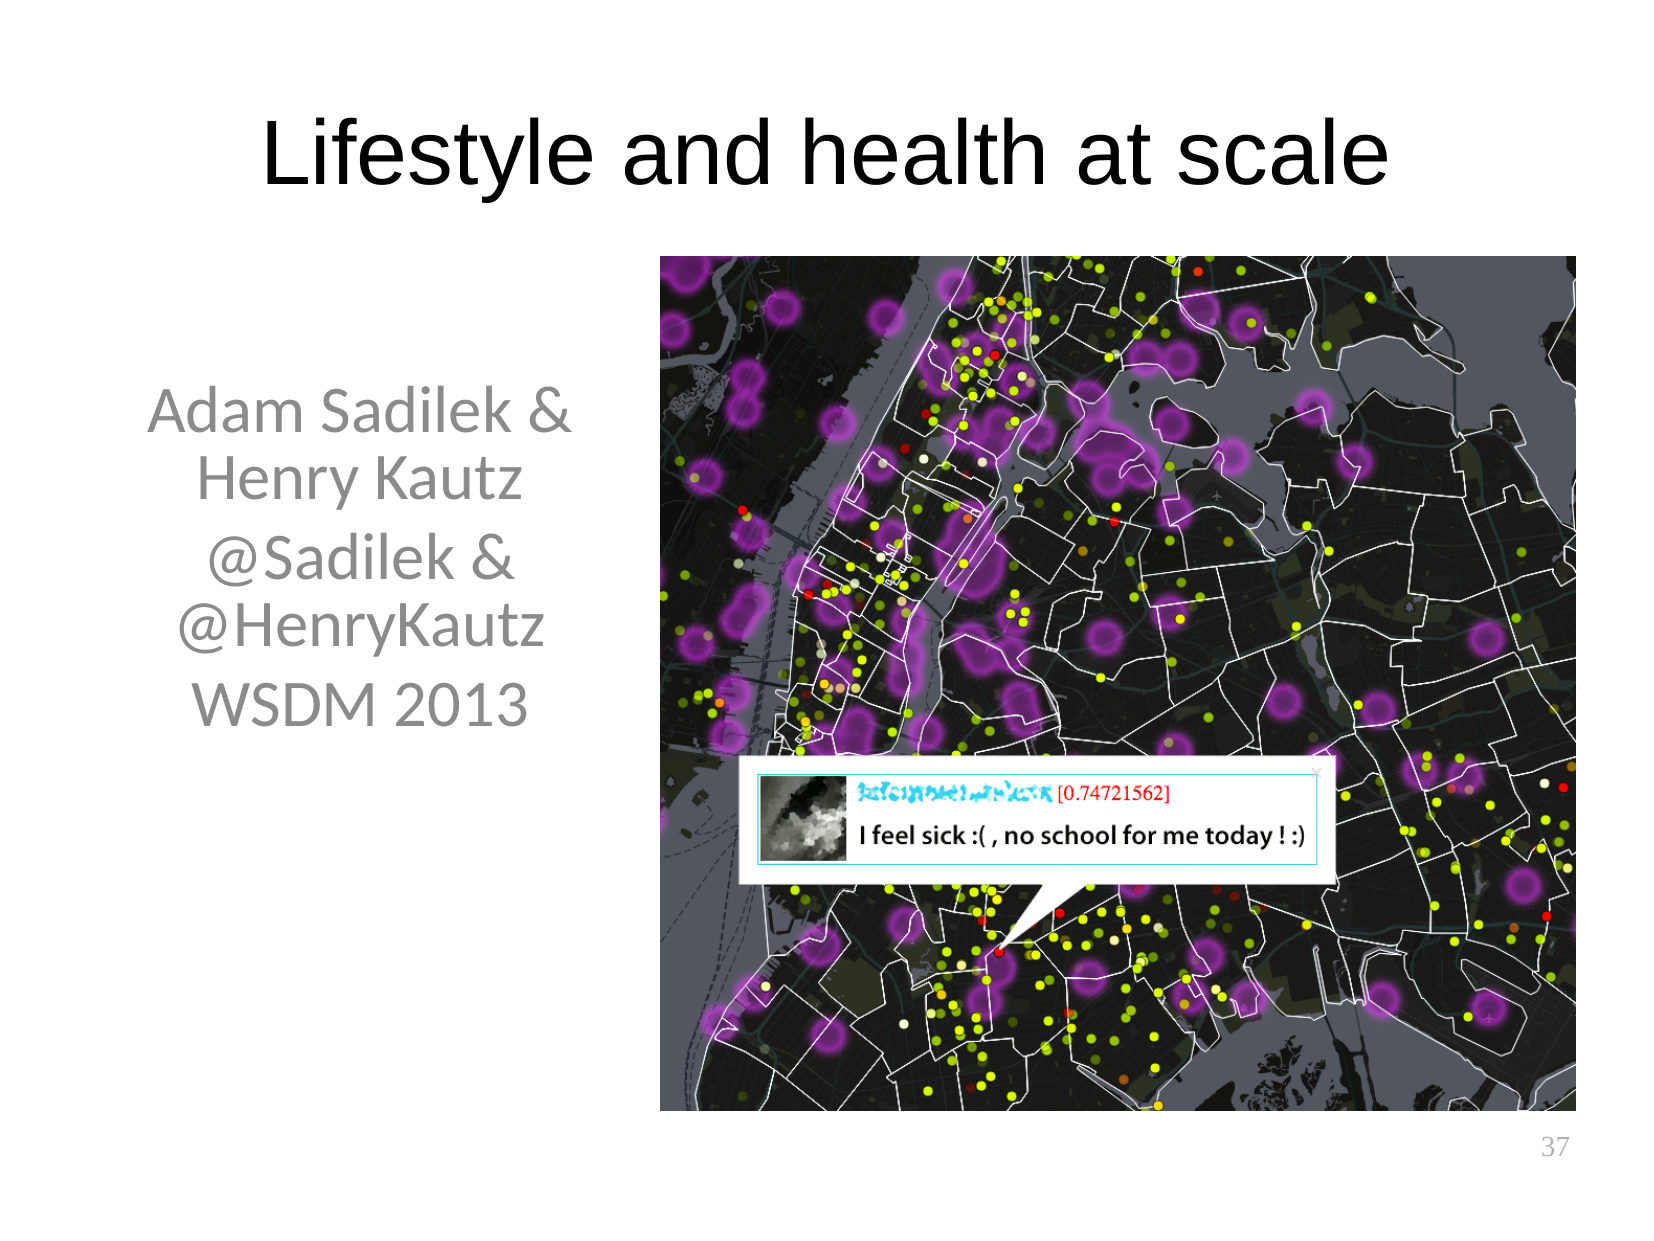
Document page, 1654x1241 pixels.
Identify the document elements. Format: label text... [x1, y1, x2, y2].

picture [660, 256, 1576, 1111]
text_box Adam Sadilek & Henry Kautz @Sadilek & @HenryKautz WSDM 2013 [90, 375, 631, 1111]
title Lifestyle and health at scale [82, 49, 1571, 257]
